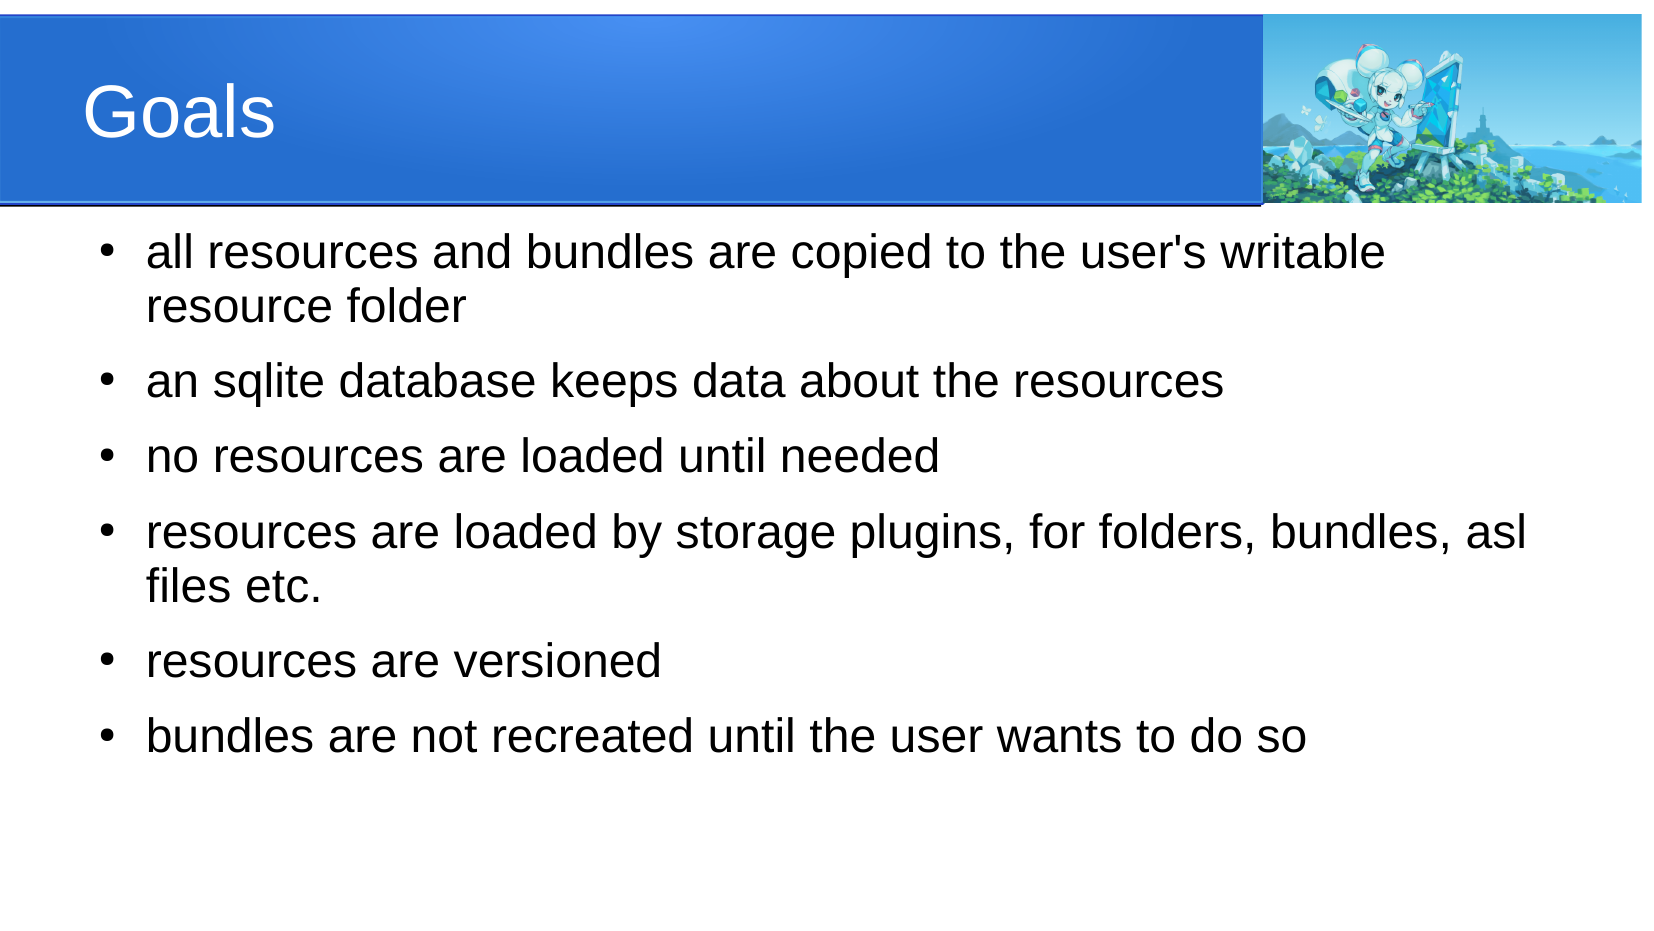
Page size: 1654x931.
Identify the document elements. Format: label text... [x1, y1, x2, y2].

picture [1263, 14, 1642, 203]
list all resources and bundles are copied to the user's writable resource folder an sqlite database keeps data about the resources no resources are loaded until needed resources are loaded by storage plugins, for folders, bundles, asl files etc. resources are versioned bundles are not recreated until the user wants to do so [82, 224, 1571, 764]
title Goals [82, 35, 1235, 189]
